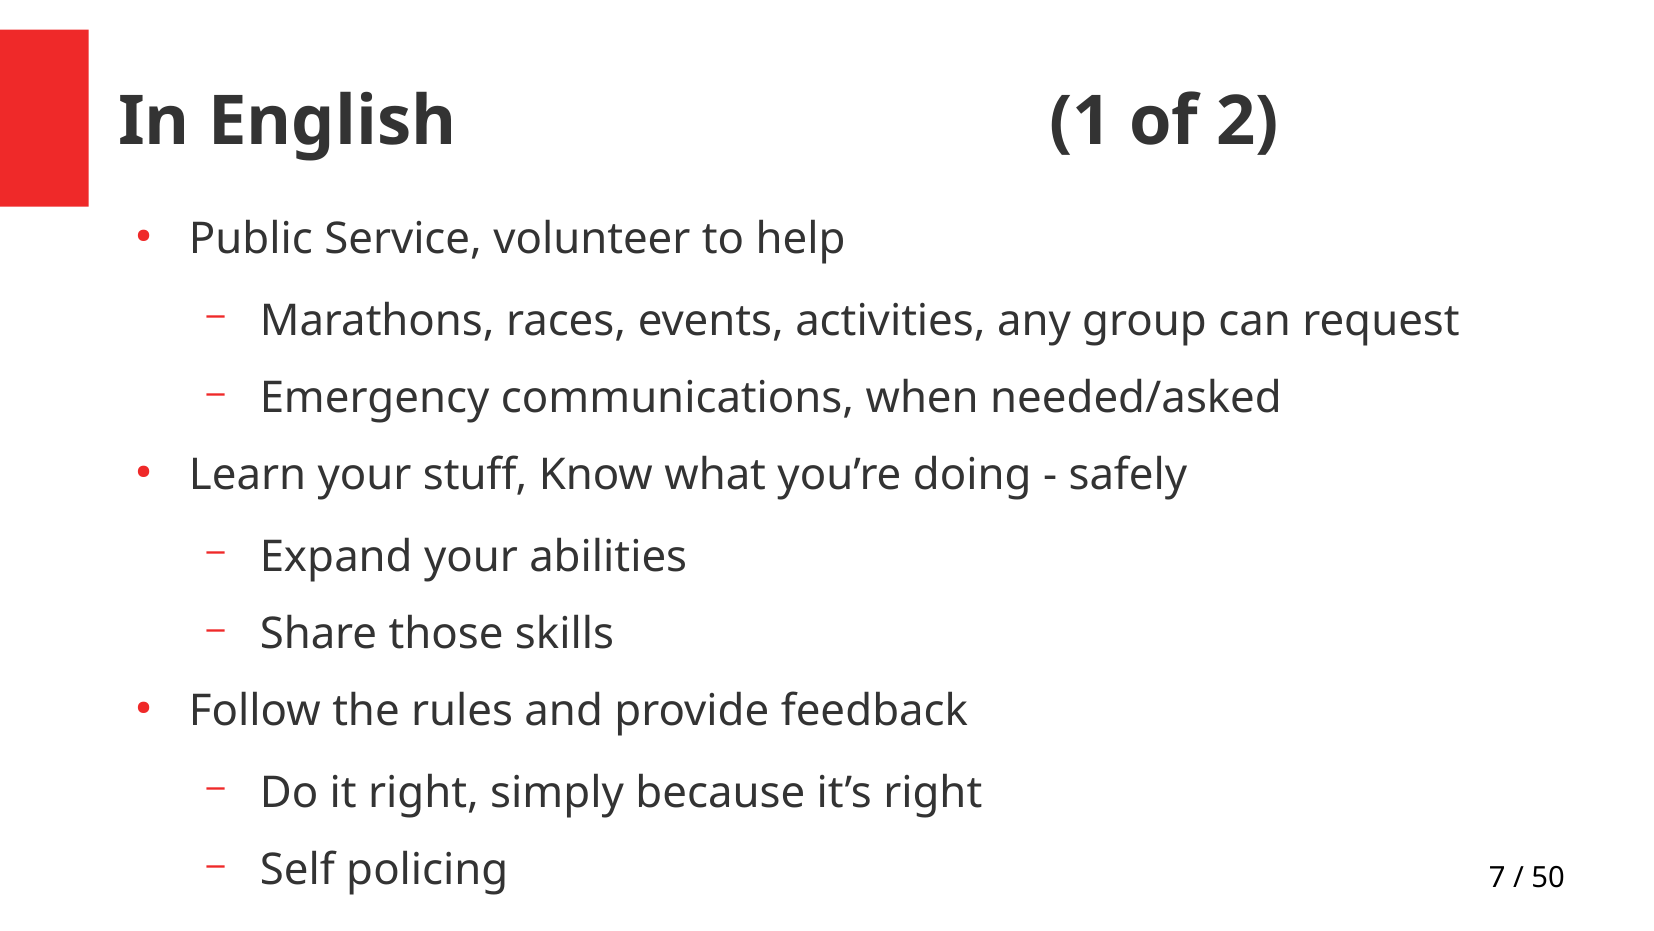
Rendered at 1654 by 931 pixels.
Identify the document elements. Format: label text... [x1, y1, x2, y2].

title In English (1 of 2) [118, 29, 1595, 206]
list Public Service, volunteer to help Marathons, races, events, activities, any group can request Emergency communications, when needed/asked Learn your stuff, Know what you’re doing - safely Expand your abilities Share those skills Follow the rules and provide feedback Do it right, simply because it’s right Self policing [118, 206, 1595, 796]
